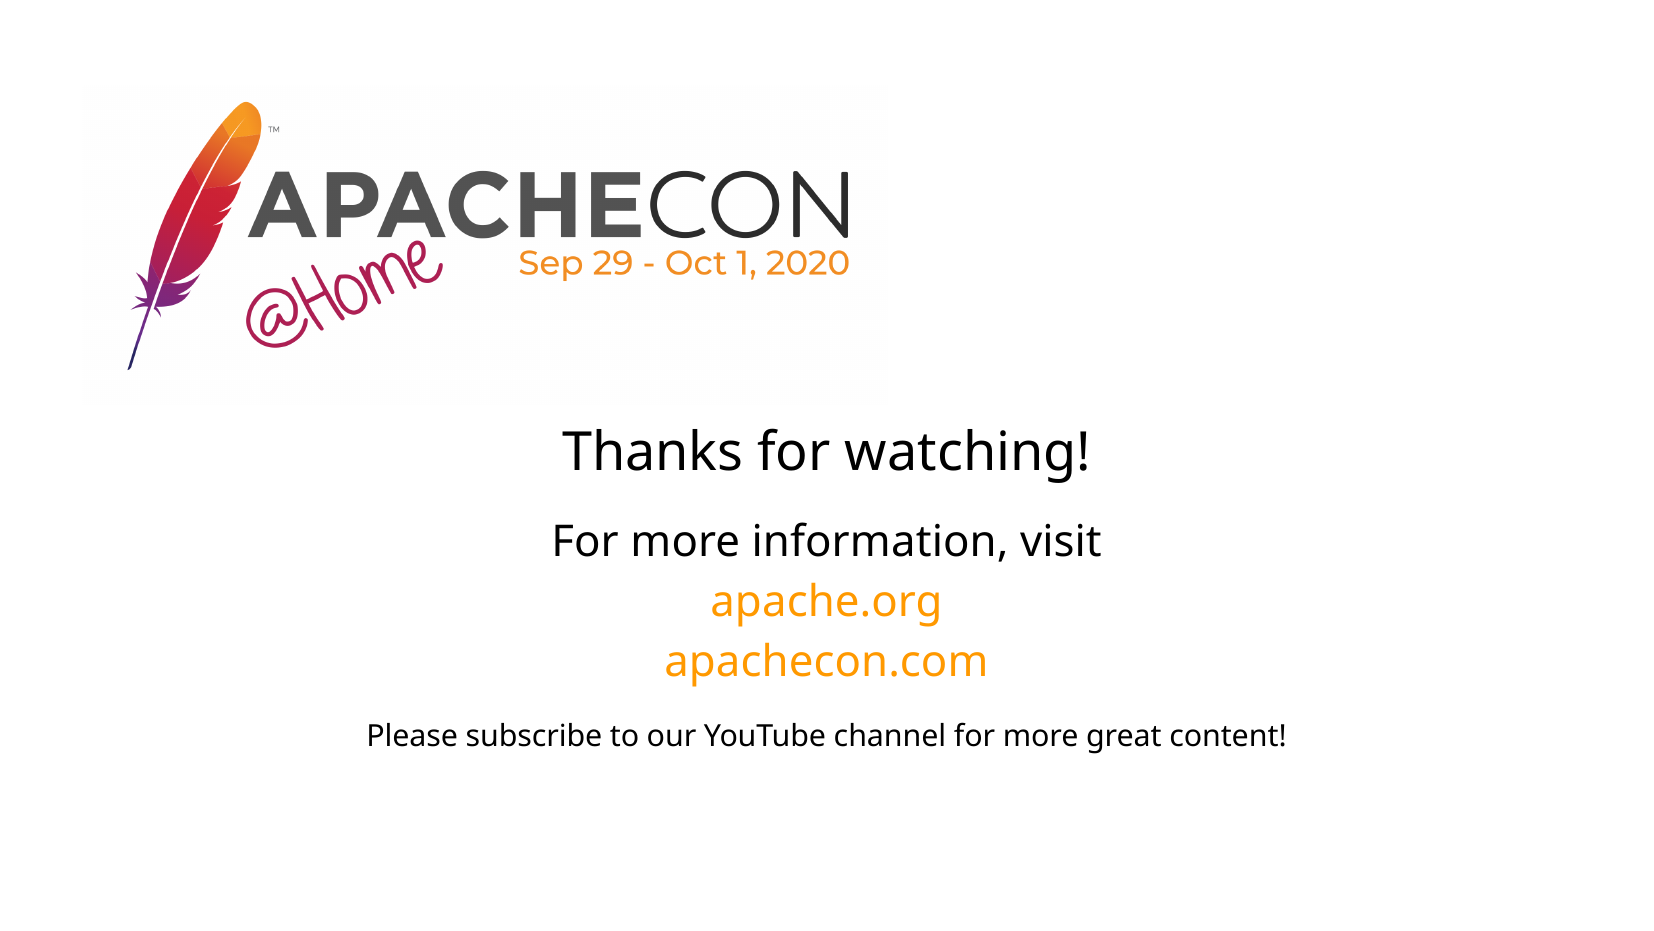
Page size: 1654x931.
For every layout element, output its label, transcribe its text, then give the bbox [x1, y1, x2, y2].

list Thanks for watching! For more information, visit apache.org apachecon.com Please subscribe to our YouTube channel for more great content! [82, 217, 1571, 758]
picture [82, 85, 888, 406]
